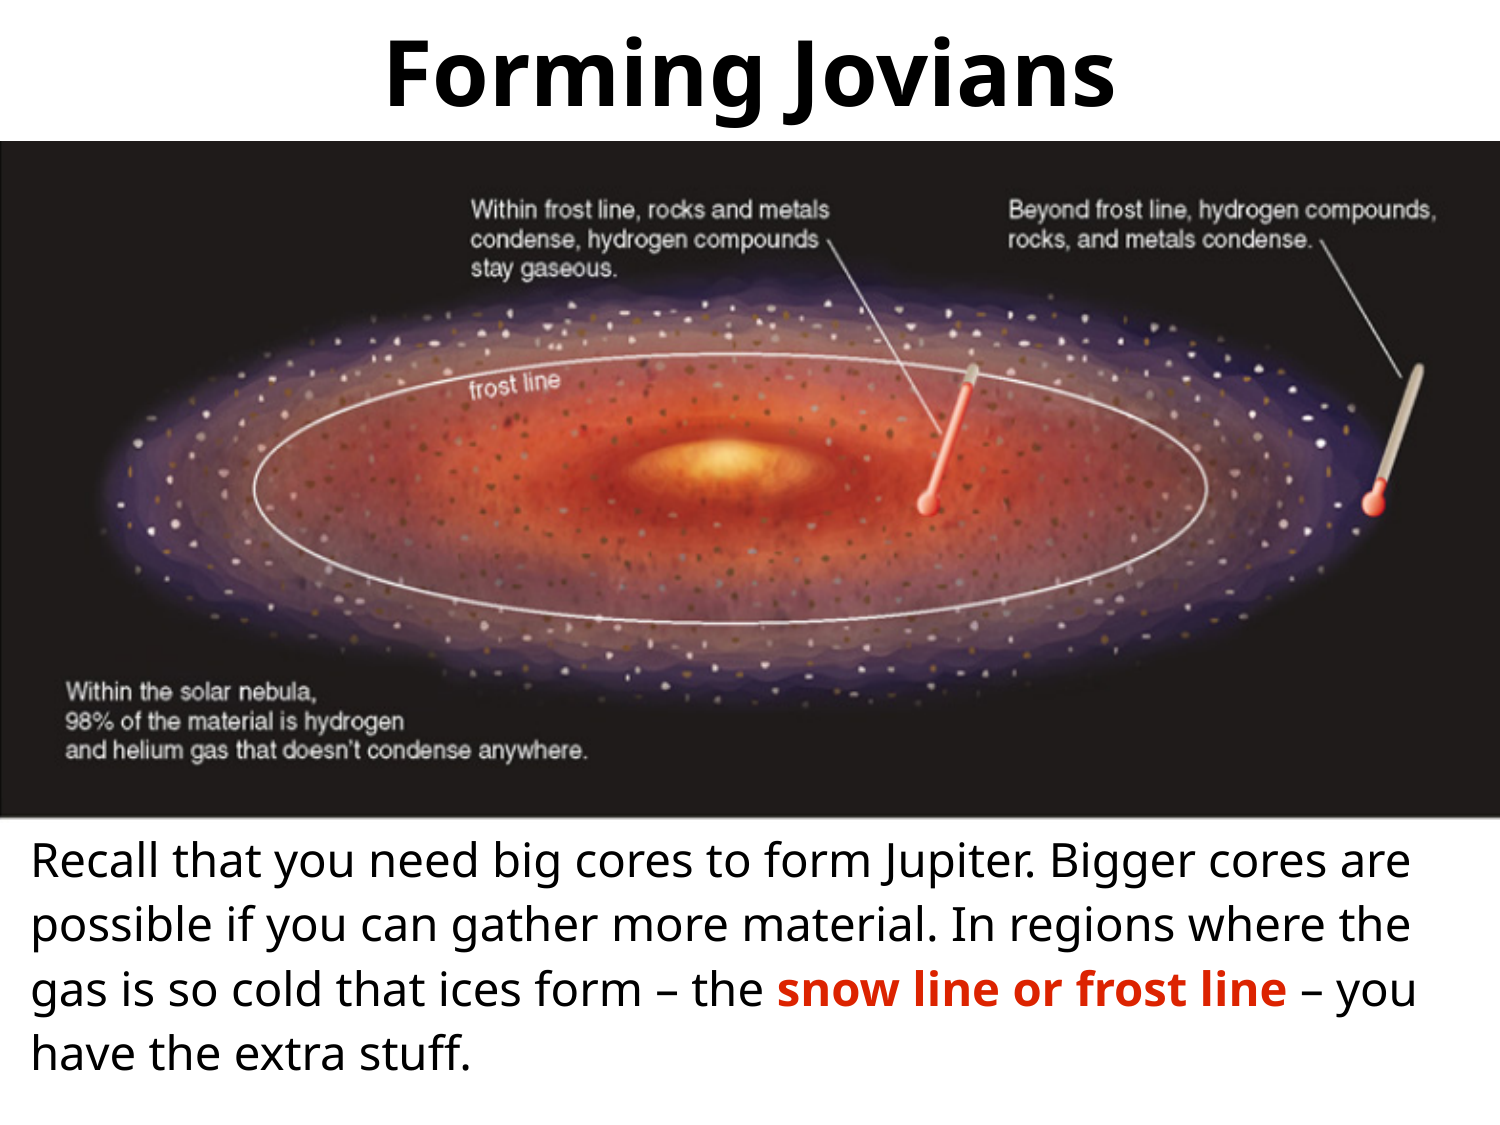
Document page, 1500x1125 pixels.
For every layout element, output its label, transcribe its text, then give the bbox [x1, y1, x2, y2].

picture [0, 141, 1500, 823]
title Forming Jovians [30, 17, 1471, 125]
list Recall that you need big cores to form Jupiter. Bigger cores are possible if you can gather more material. In regions where the gas is so cold that ices form – the snow line or frost line – you have the extra stuff. [30, 827, 1471, 1089]
